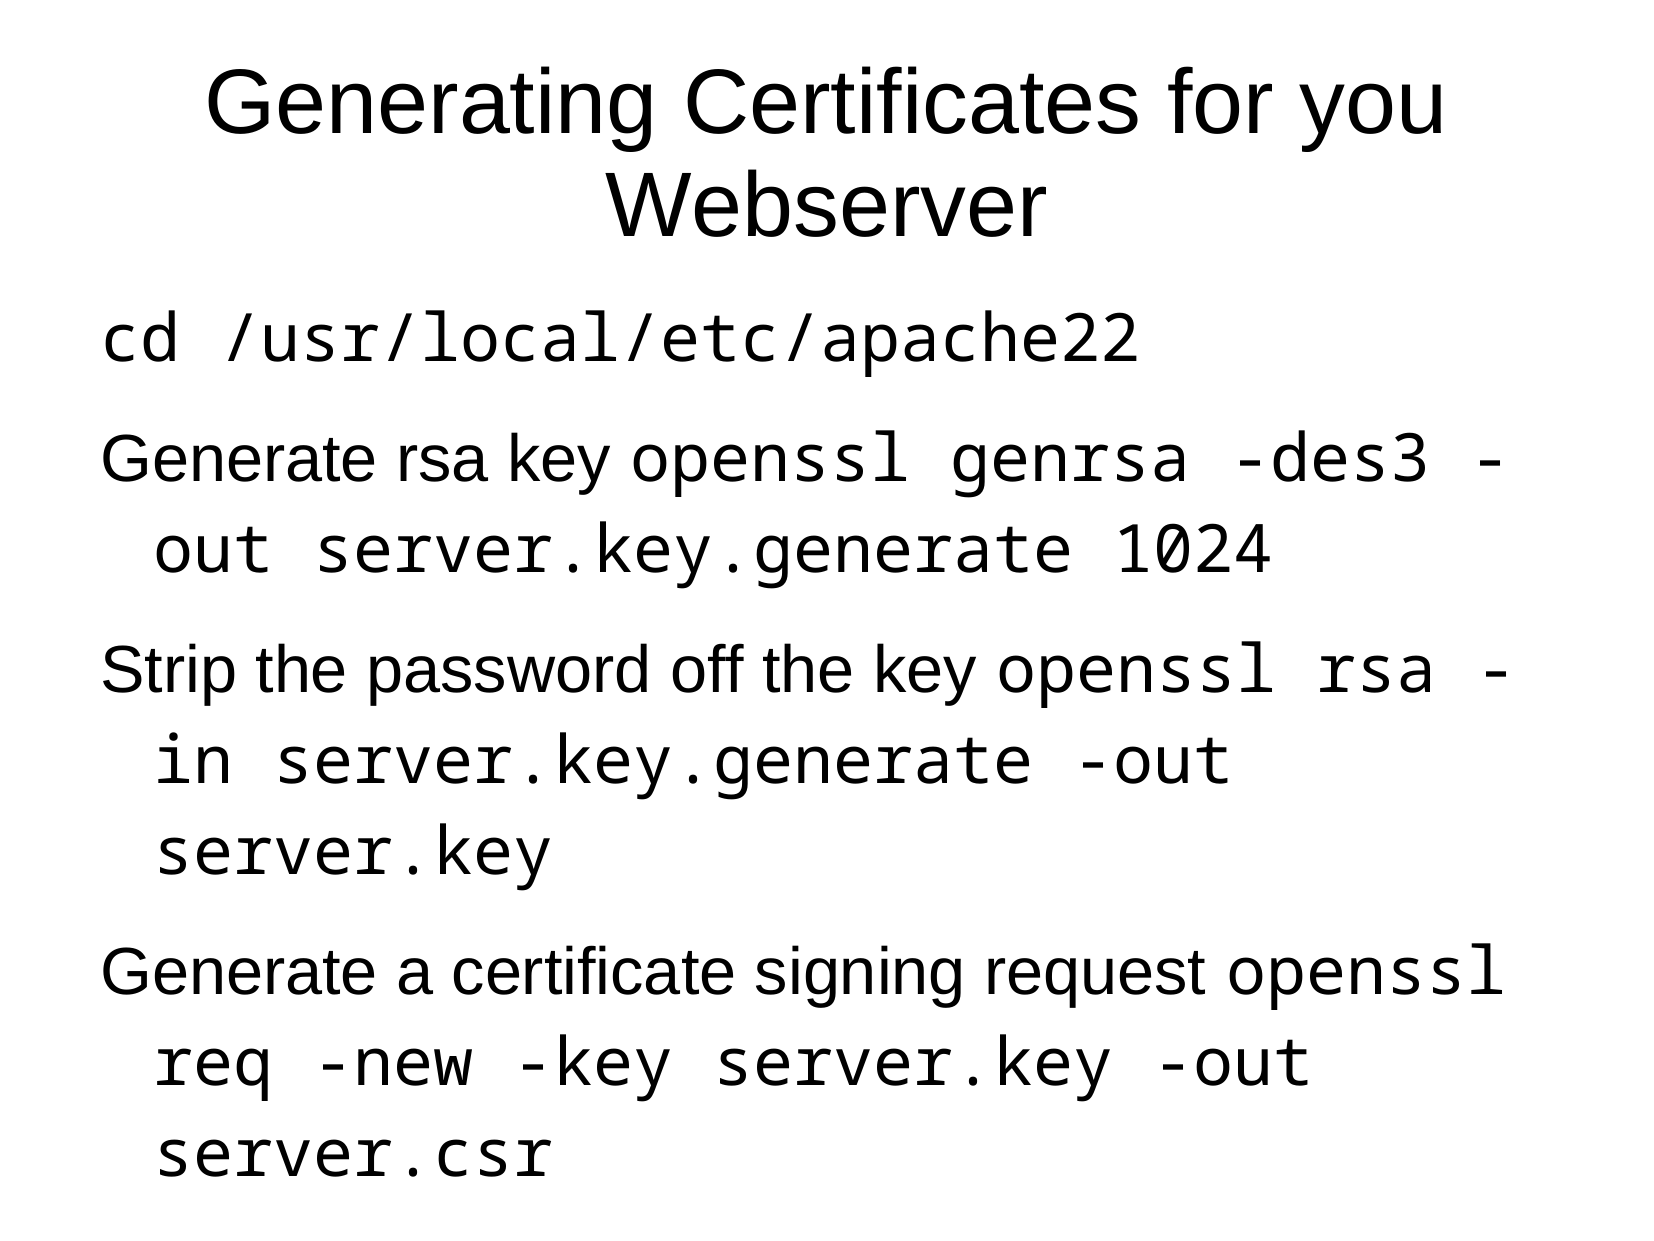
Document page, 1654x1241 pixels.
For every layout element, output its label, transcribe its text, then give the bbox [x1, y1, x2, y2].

list cd /usr/local/etc/apache22 Generate rsa key openssl genrsa -des3 -out server.key.generate 1024 Strip the password off the key openssl rsa -in server.key.generate -out server.key Generate a certificate signing request openssl req -new -key server.key -out server.csr [82, 290, 1571, 1128]
title Generating Certificates for you Webserver [82, 16, 1571, 290]
